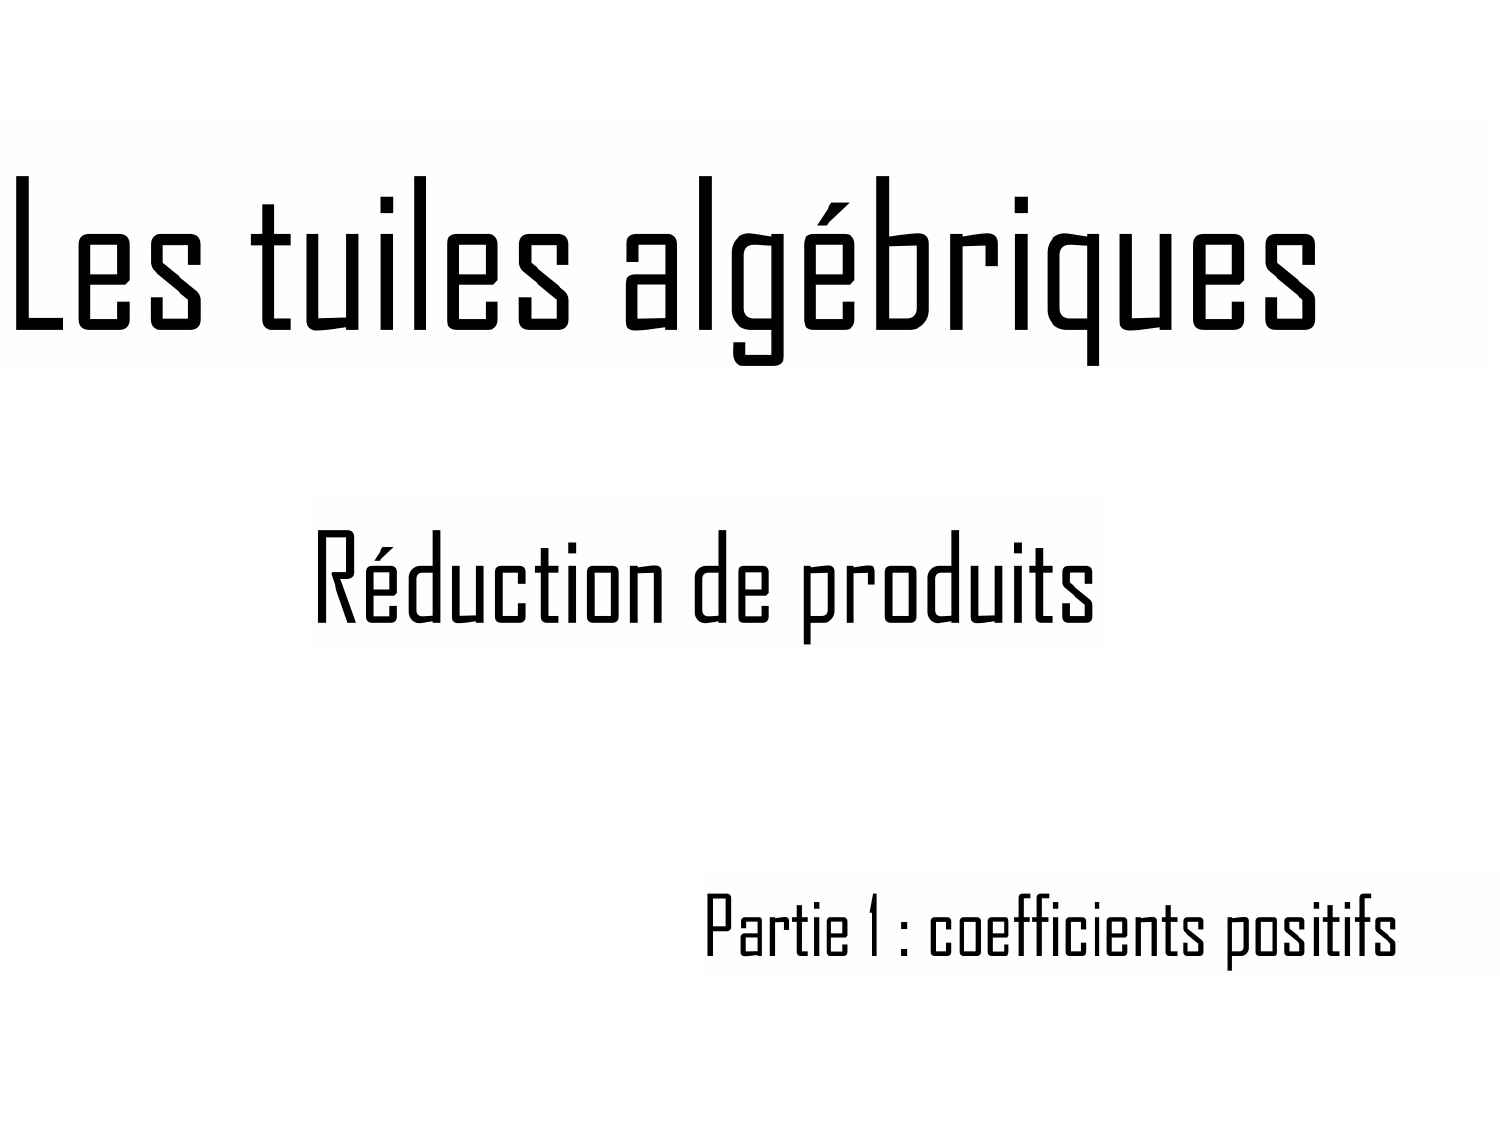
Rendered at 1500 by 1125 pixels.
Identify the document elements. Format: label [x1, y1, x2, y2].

picture [0, 117, 1500, 977]
